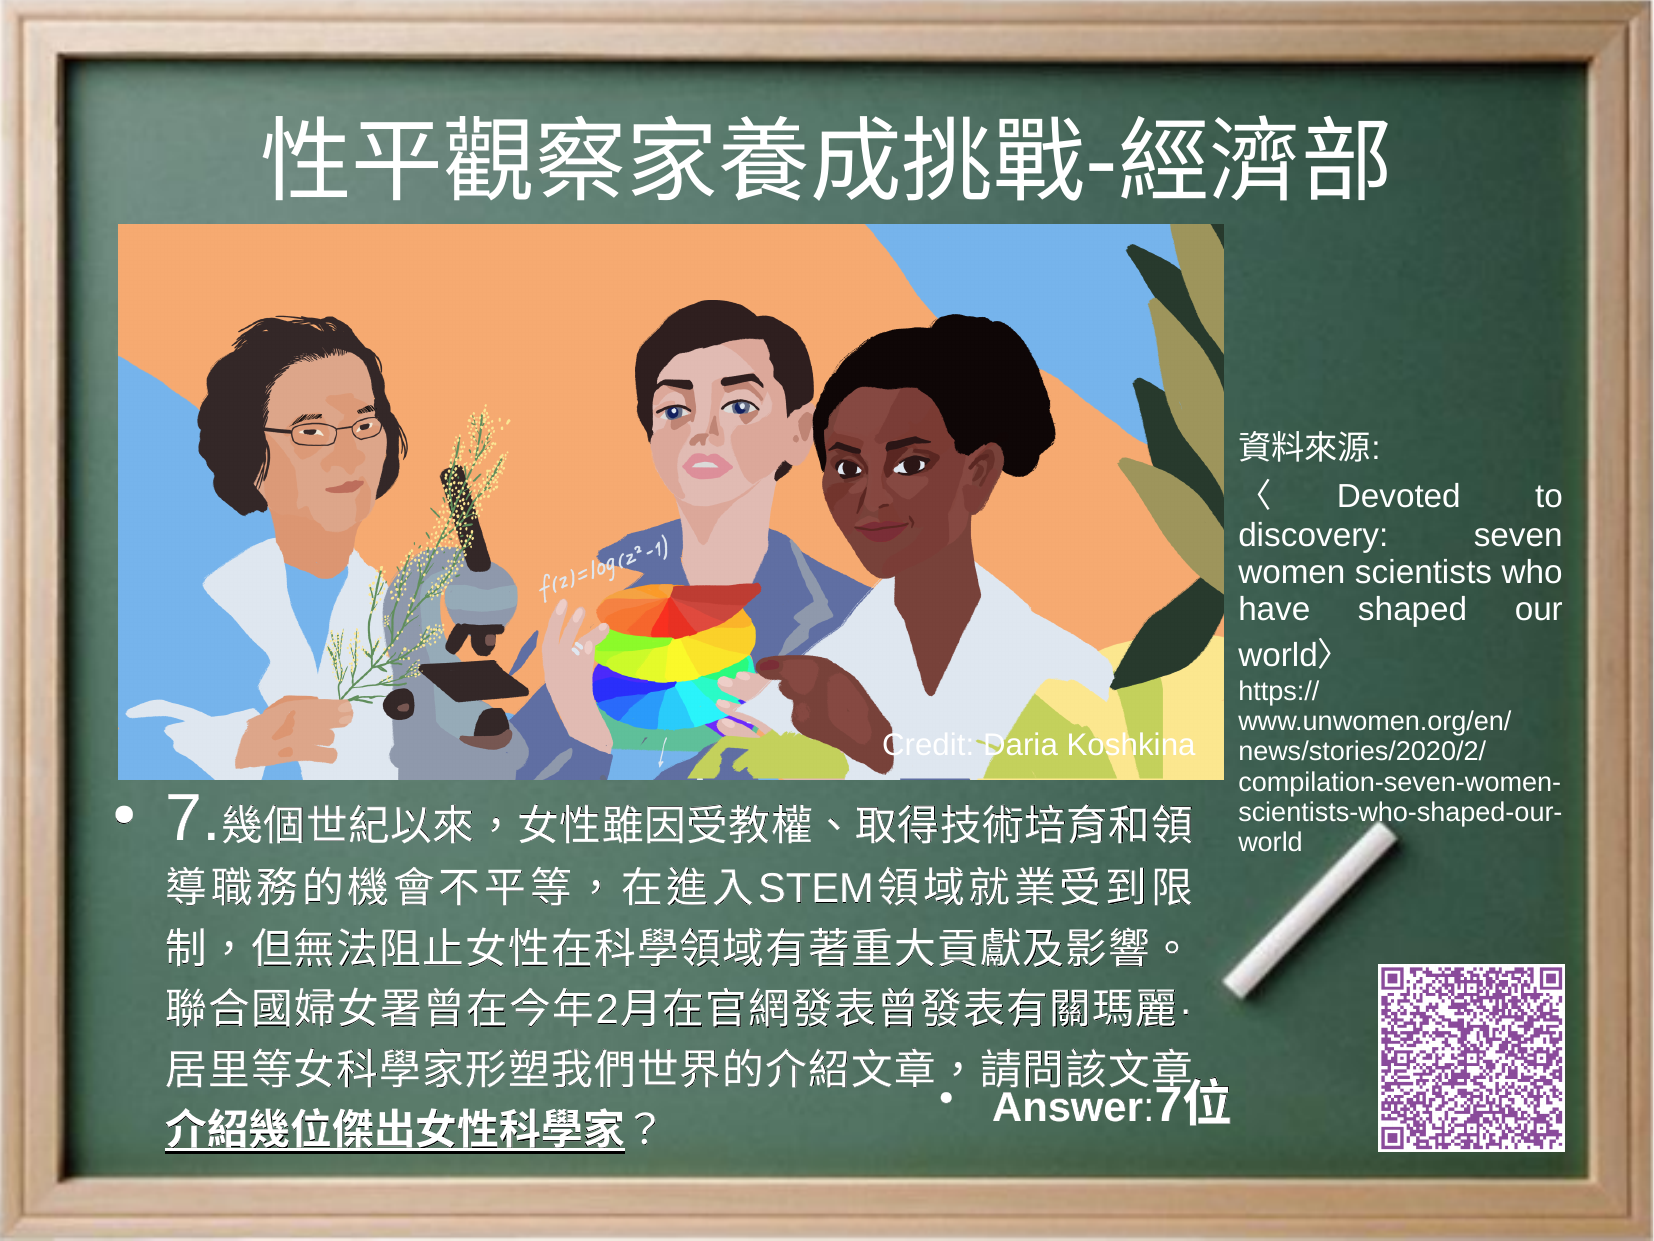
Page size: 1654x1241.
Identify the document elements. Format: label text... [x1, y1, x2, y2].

text_box 資料來源: 〈Devoted to discovery: seven women scientists who have shaped our world〉 https://www.unwomen.org/en/news/stories/2020/2/compilation-seven-women-scientists-who-shaped-our-world [1223, 413, 1578, 906]
text_box Credit: Daria Koshkina [867, 720, 1288, 780]
title 性平觀察家養成挑戰-經濟部 [82, 42, 1571, 264]
picture [0, 0, 1654, 1241]
list 7.幾個世紀以來，女性雖因受教權、取得技術培育和領導職務的機會不平等，在進入STEM領域就業受到限制，但無法阻止女性在科學領域有著重大貢獻及影響。聯合國婦女署曾在今年2月在官網發表曾發表有關瑪麗·居里等女科學家形塑我們世界的介紹文章，請問該文章介紹幾位傑出女性科學家？ [23, 779, 1193, 1118]
list Answer:7位 [850, 1062, 1378, 1142]
